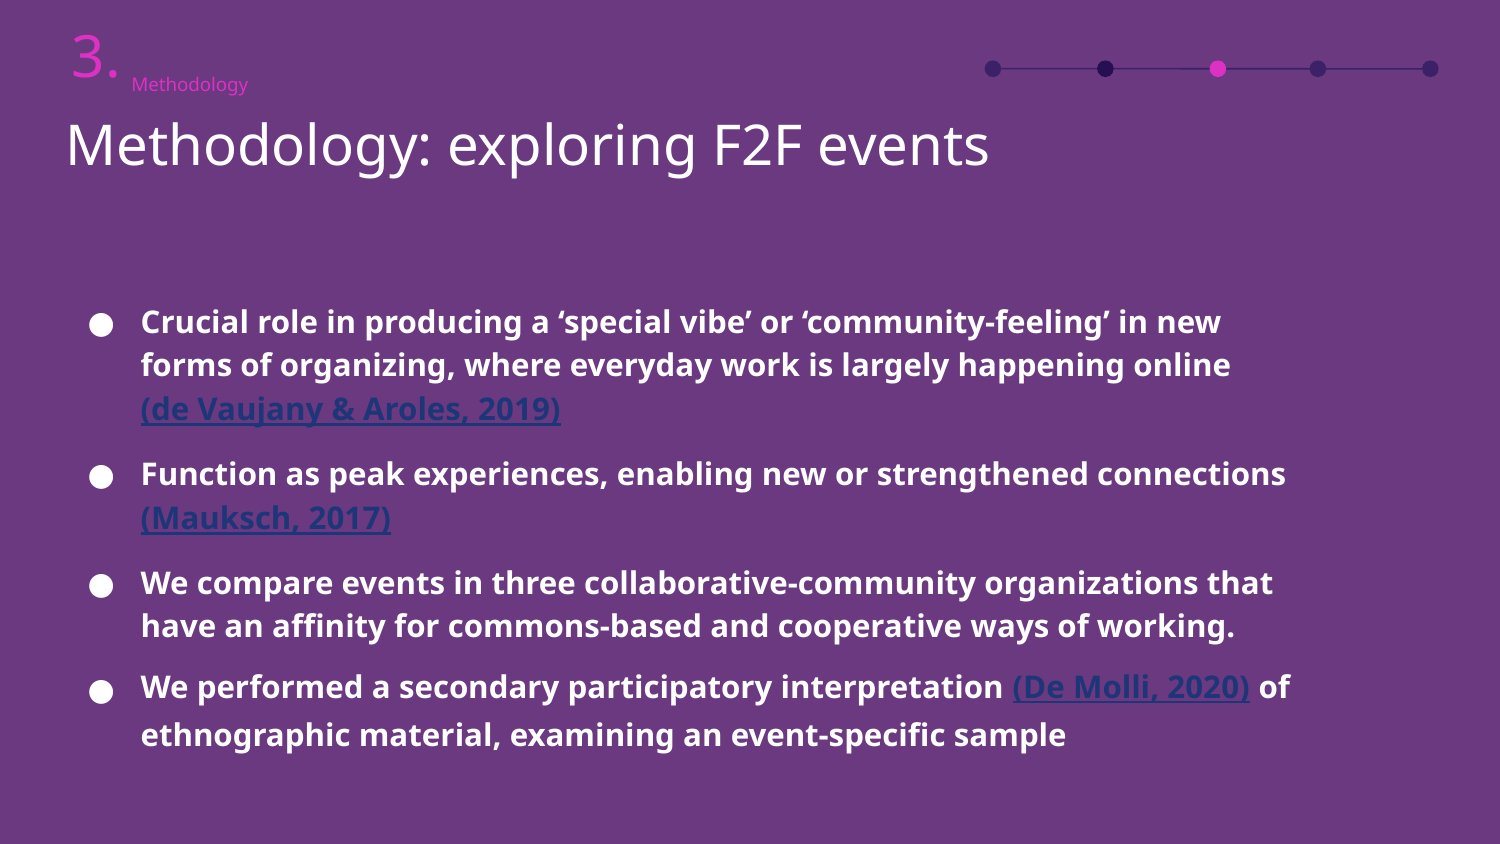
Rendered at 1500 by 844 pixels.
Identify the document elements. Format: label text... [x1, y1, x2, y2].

list Crucial role in producing a ‘special vibe’ or ‘community-feeling’ in new forms of organizing, where everyday work is largely happening online (de Vaujany & Aroles, 2019) Function as peak experiences, enabling new or strengthened connections (Mauksch, 2017) We compare events in three collaborative-community organizations that have an affinity for commons-based and cooperative ways of working. We performed a secondary participatory interpretation (De Molli, 2020) of ethnographic material, examining an event-specific sample [50, 281, 1314, 666]
text_box [1422, 60, 1439, 78]
text_box [1309, 60, 1327, 78]
title 3. [56, 4, 165, 111]
text_box [1097, 60, 1114, 78]
text_box [1209, 60, 1227, 78]
list Methodology [116, 58, 976, 107]
title Methodology: exploring F2F events [50, 94, 1248, 211]
text_box [984, 60, 1002, 78]
